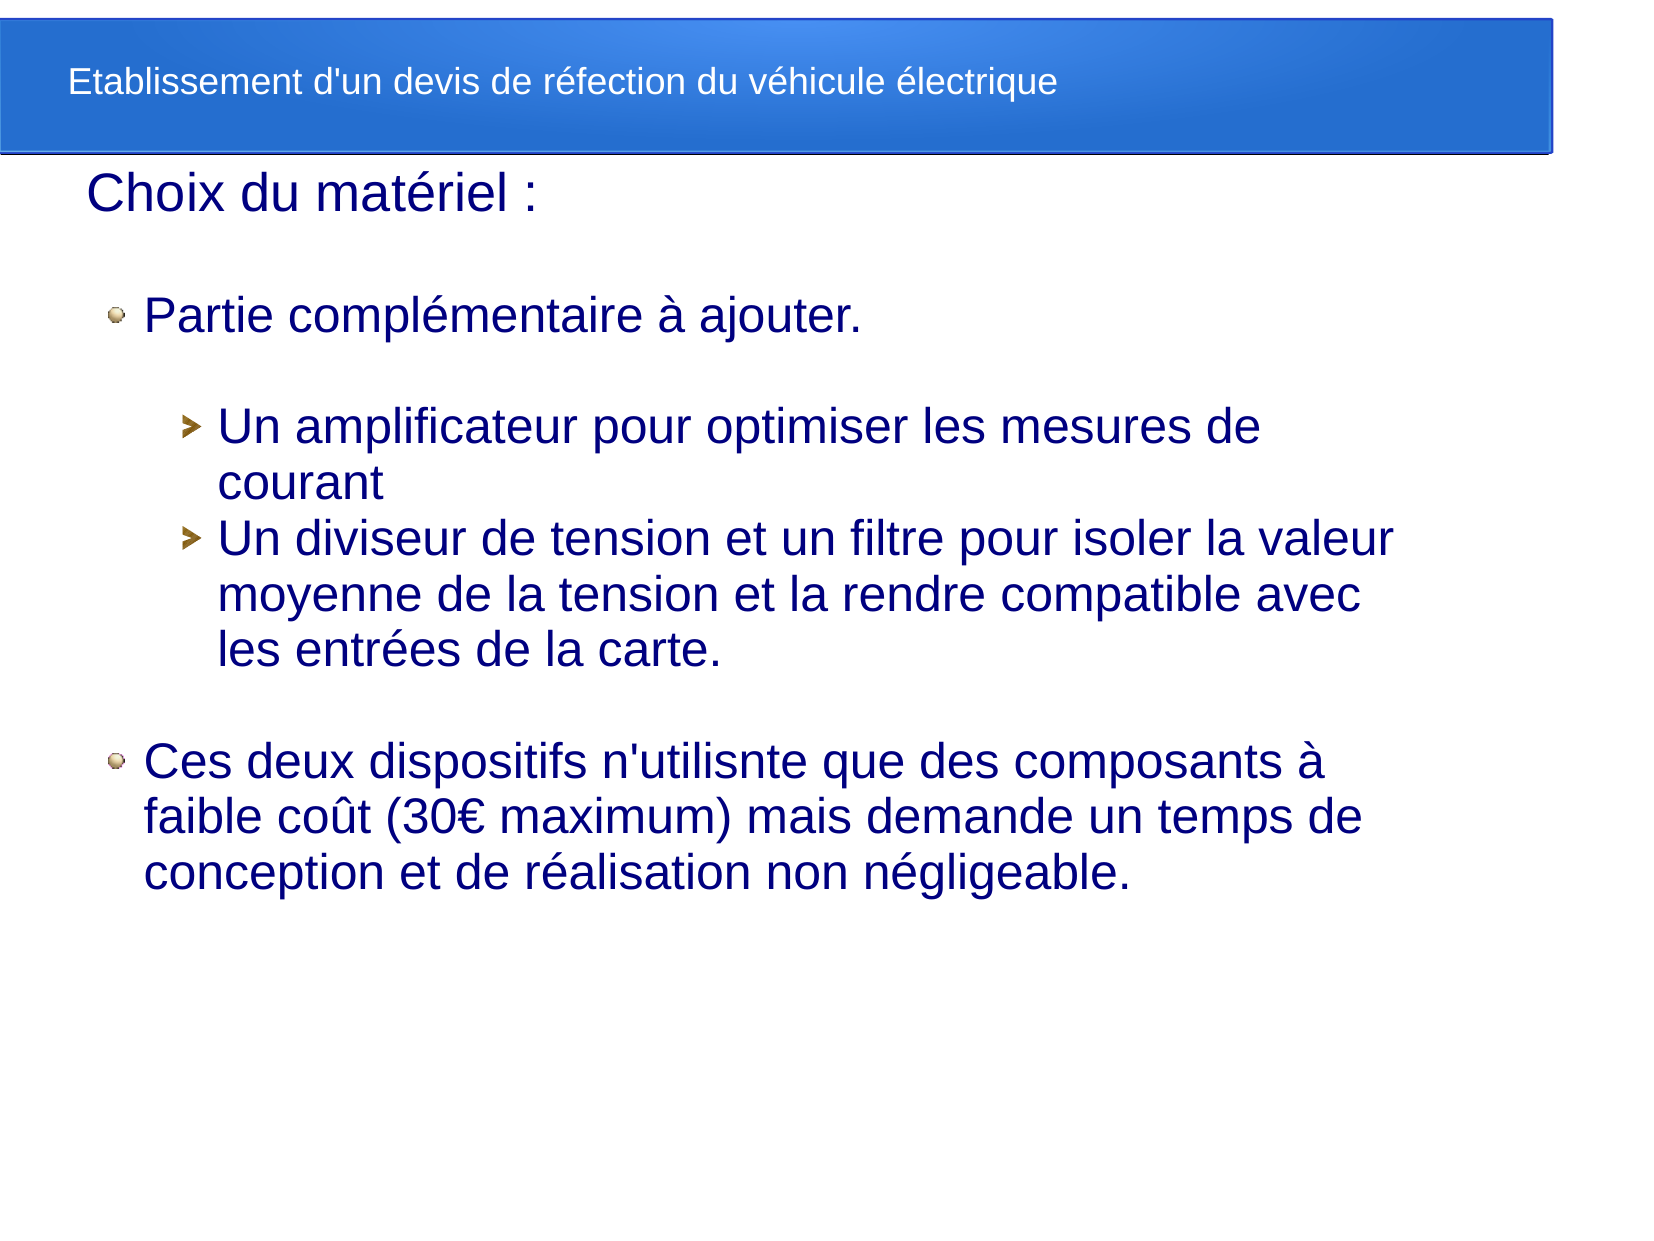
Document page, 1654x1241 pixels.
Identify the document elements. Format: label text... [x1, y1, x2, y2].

text_box Etablissement d'un devis de réfection du véhicule électrique [53, 53, 1076, 111]
text_box Partie complémentaire à ajouter. Un amplificateur pour optimiser les mesures de courant Un diviseur de tension et un filtre pour isoler la valeur moyenne de la tension et la rendre compatible avec les entrées de la carte. Ces deux dispositifs n'utilisnte que des composants à faible coût (30€ maximum) mais demande un temps de conception et de réalisation non négligeable. [93, 279, 1424, 908]
text_box Choix du matériel : [71, 155, 638, 231]
